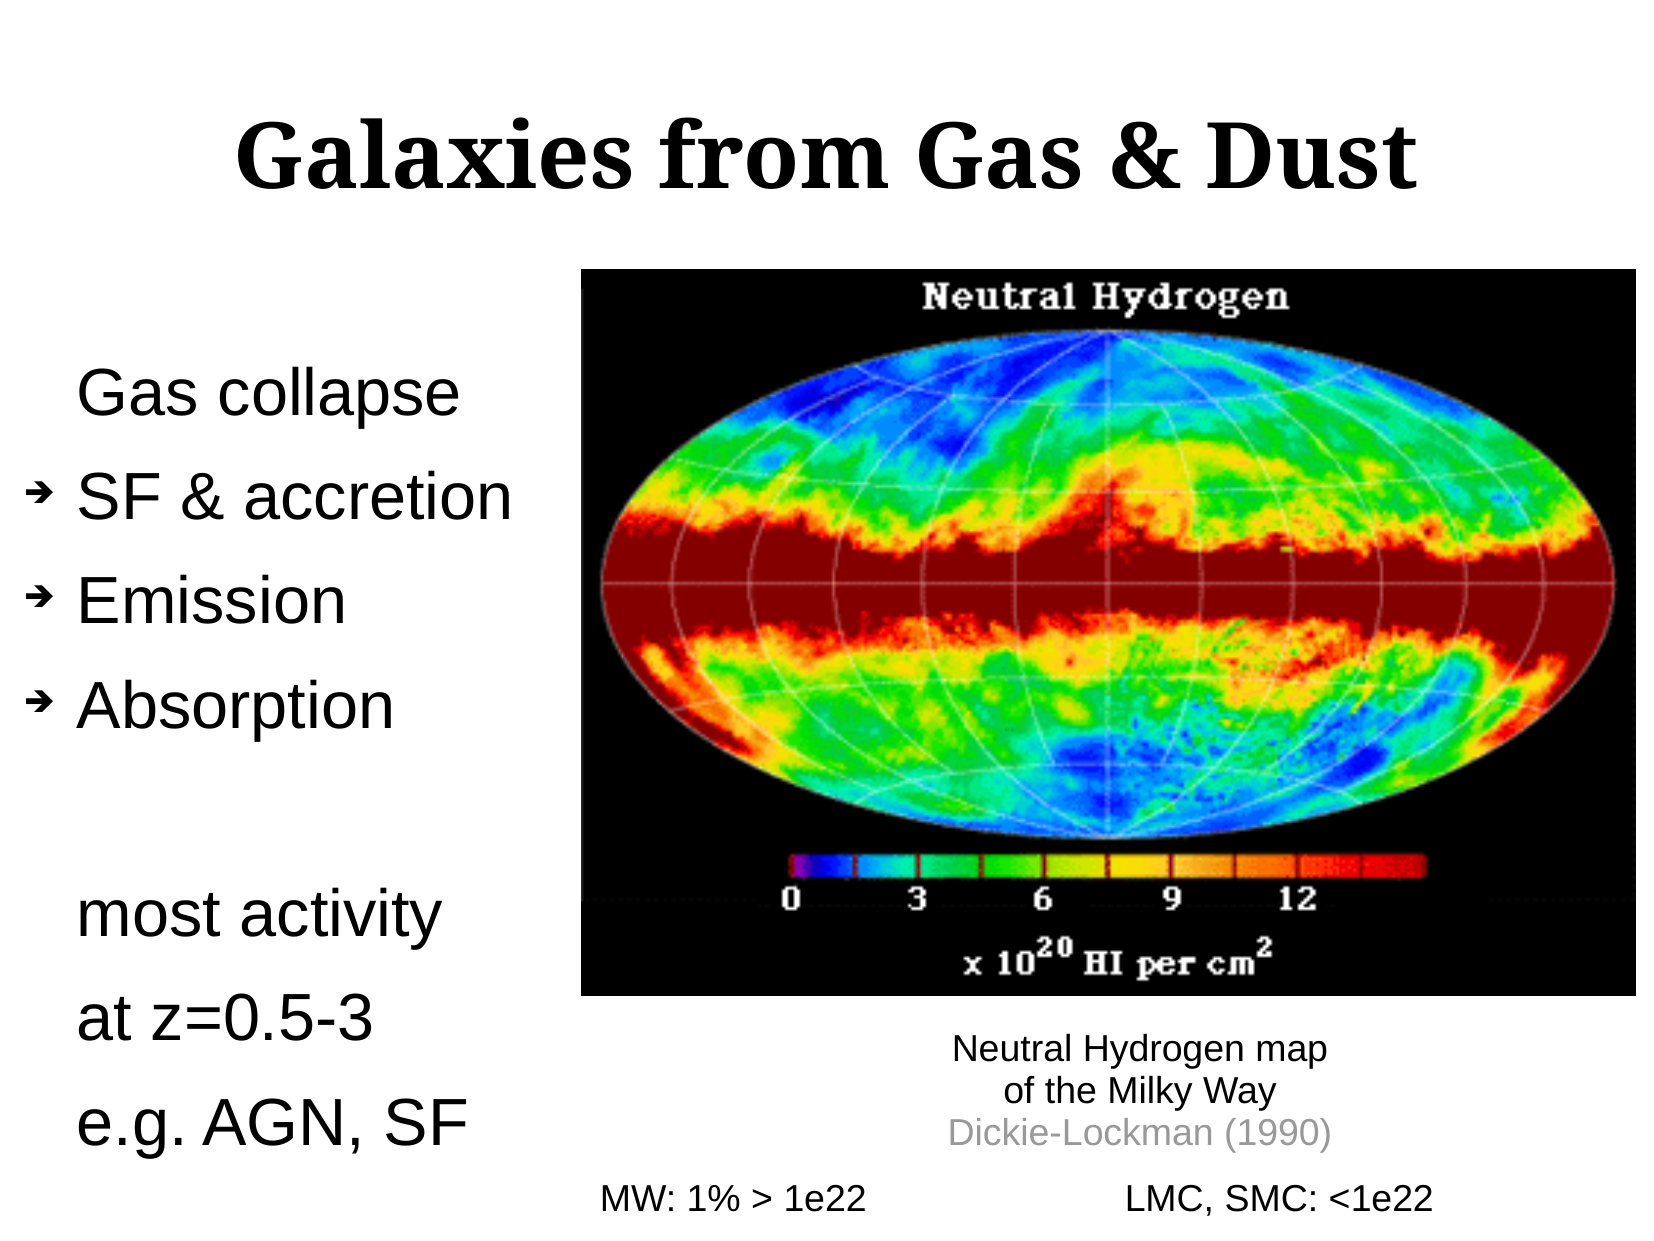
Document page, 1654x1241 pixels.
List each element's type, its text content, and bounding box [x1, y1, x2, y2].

list Gas collapse SF & accretion Emission Absorption most activity at z=0.5-3 e.g. AGN, SF [5, 354, 1495, 1227]
title Galaxies from Gas & Dust [82, 49, 1571, 257]
text_box LMC, SMC: <1e22 [1110, 1170, 1576, 1227]
picture [581, 269, 1636, 996]
text_box Neutral Hydrogen map of the Milky Way Dickie-Lockman (1990) [870, 1020, 1411, 1161]
text_box MW: 1% > 1e22 [585, 1170, 1051, 1227]
